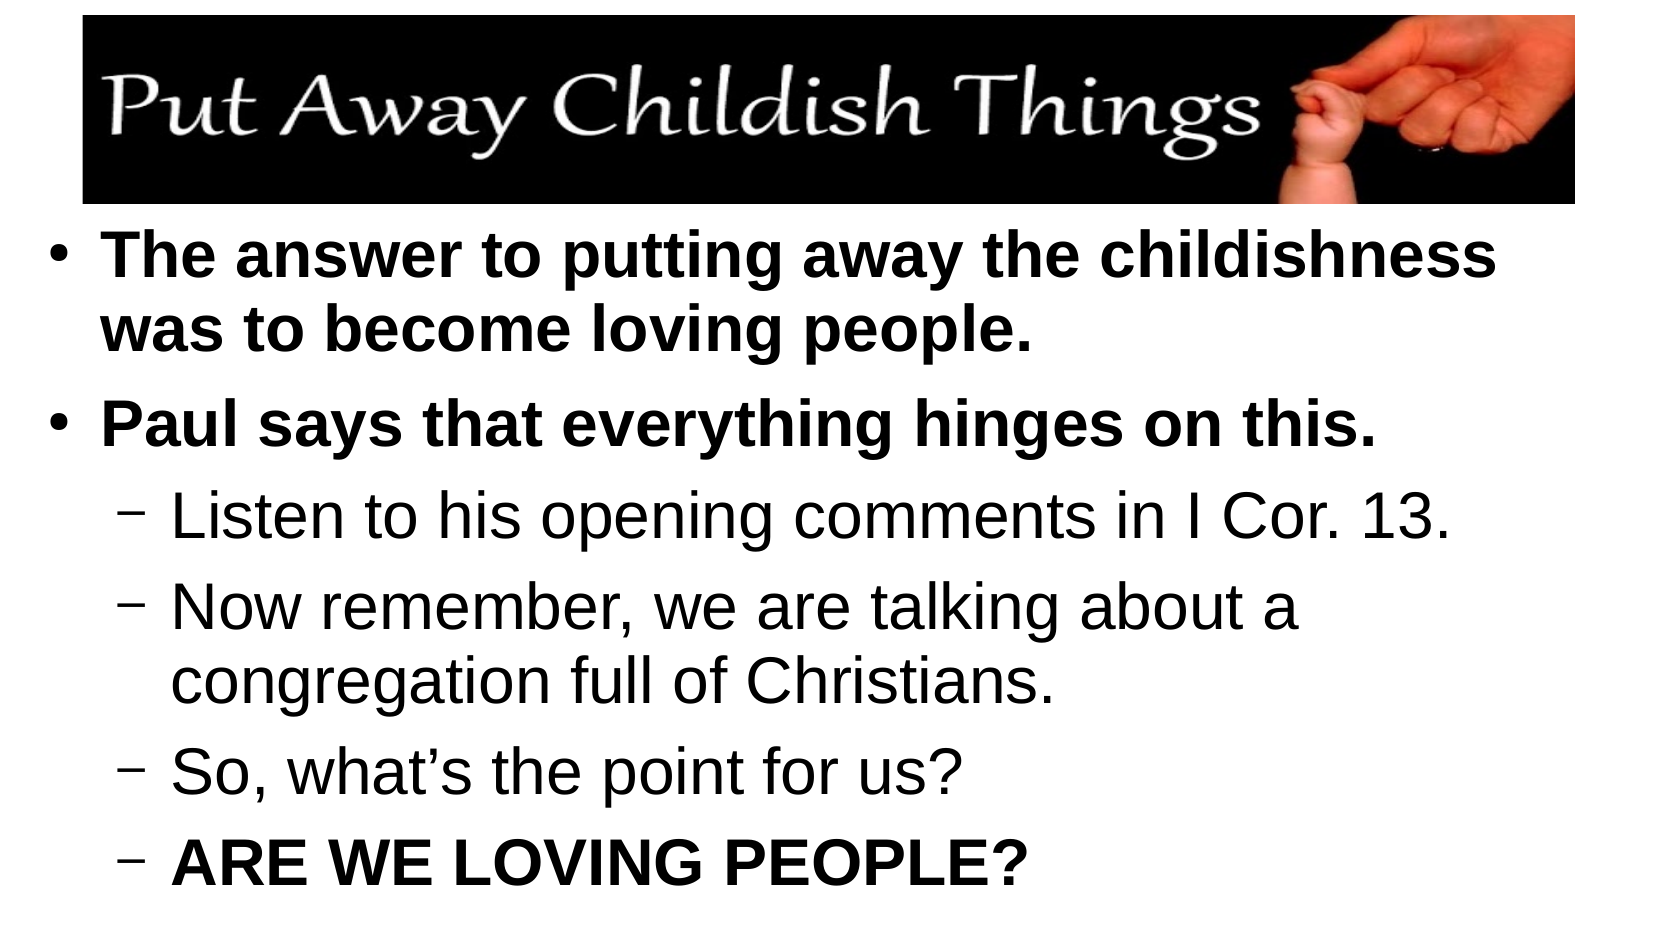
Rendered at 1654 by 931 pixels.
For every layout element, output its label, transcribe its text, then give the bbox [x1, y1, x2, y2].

list The answer to putting away the childishness was to become loving people. Paul says that everything hinges on this. Listen to his opening comments in I Cor. 13. Now remember, we are talking about a congregation full of Christians. So, what’s the point for us? ARE WE LOVING PEOPLE? [30, 217, 1636, 901]
picture [82, 15, 1576, 204]
